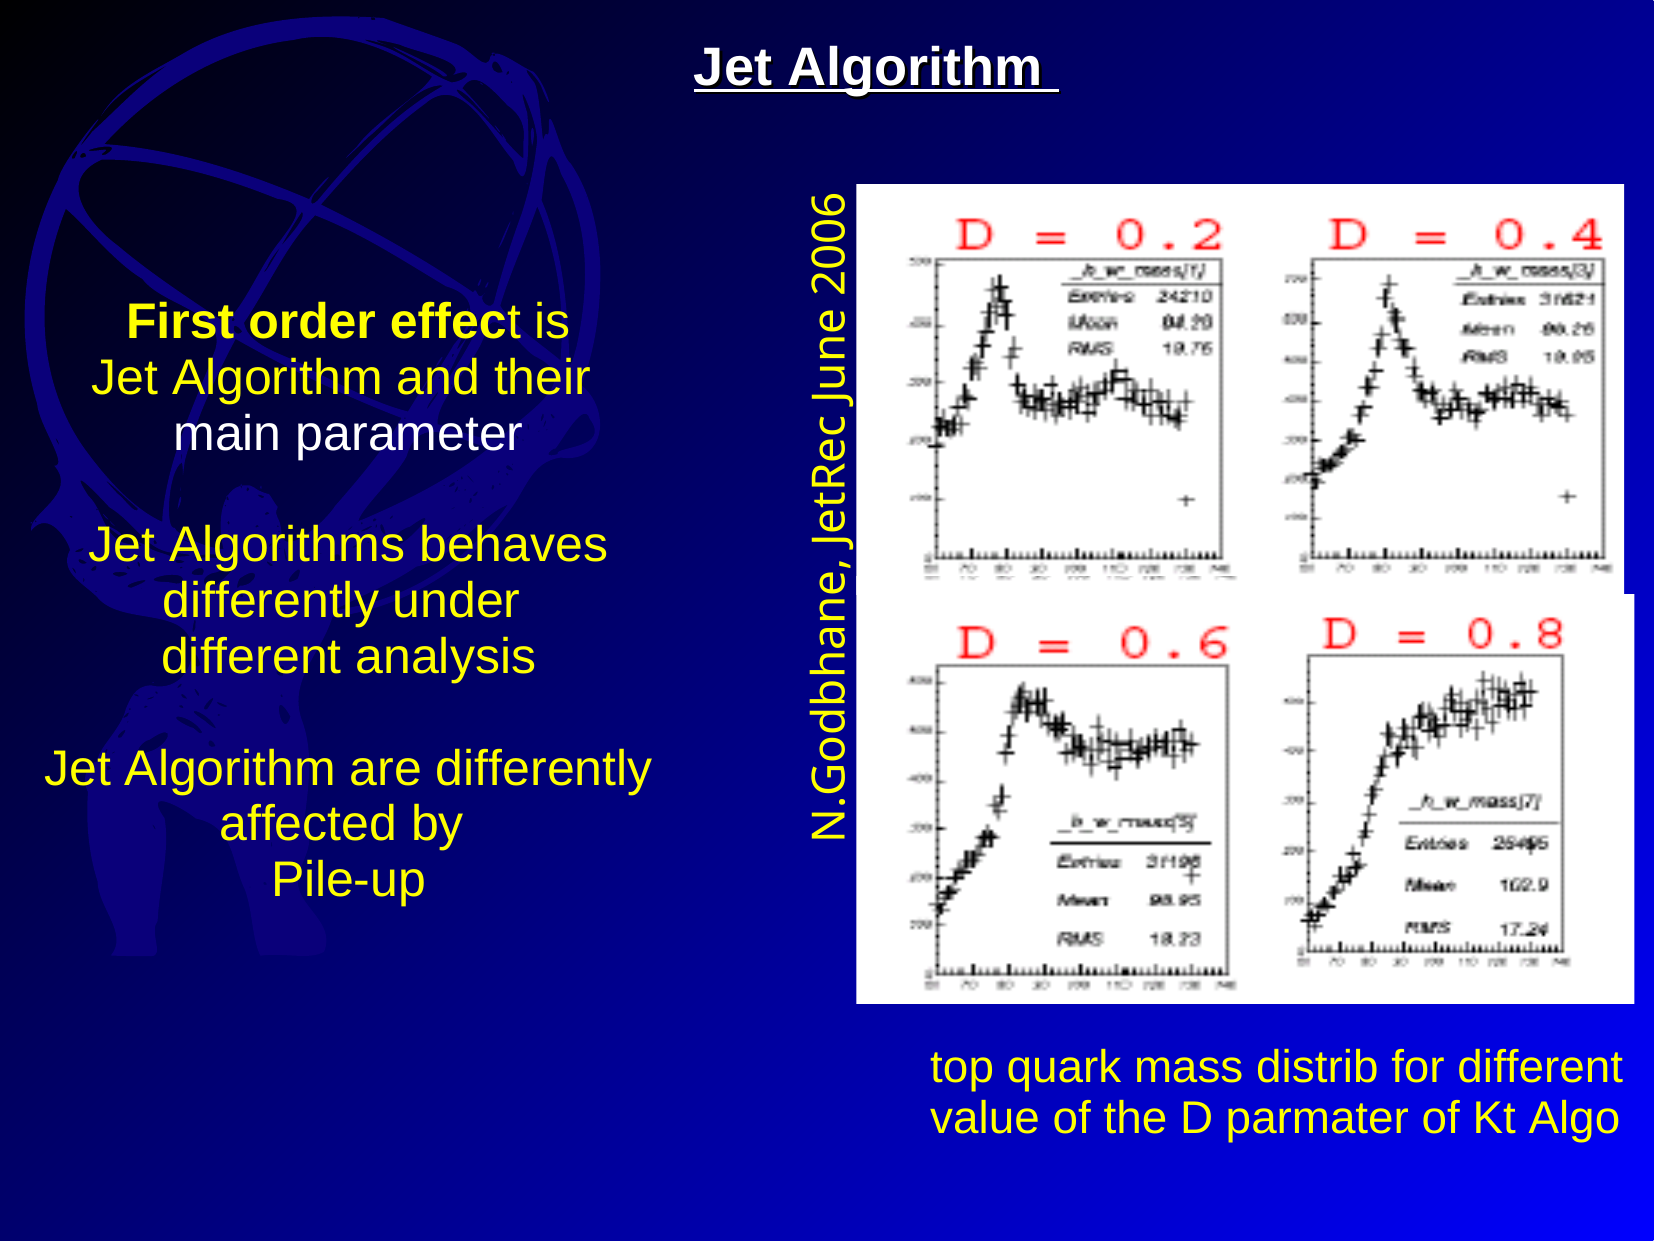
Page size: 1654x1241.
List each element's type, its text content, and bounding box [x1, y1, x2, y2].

text_box N.Godbhane, JetRec June 2006 [788, 177, 857, 1093]
picture [857, 184, 1635, 1004]
text_box First order effect is Jet Algorithm and their main parameter Jet Algorithms behaves differently under different analysis Jet Algorithm are differently affected by Pile-up [29, 286, 768, 1093]
text_box top quark mass distrib for different value of the D parmater of Kt Algo [915, 1033, 1639, 1163]
text_box Jet Algorithm [679, 29, 1074, 115]
